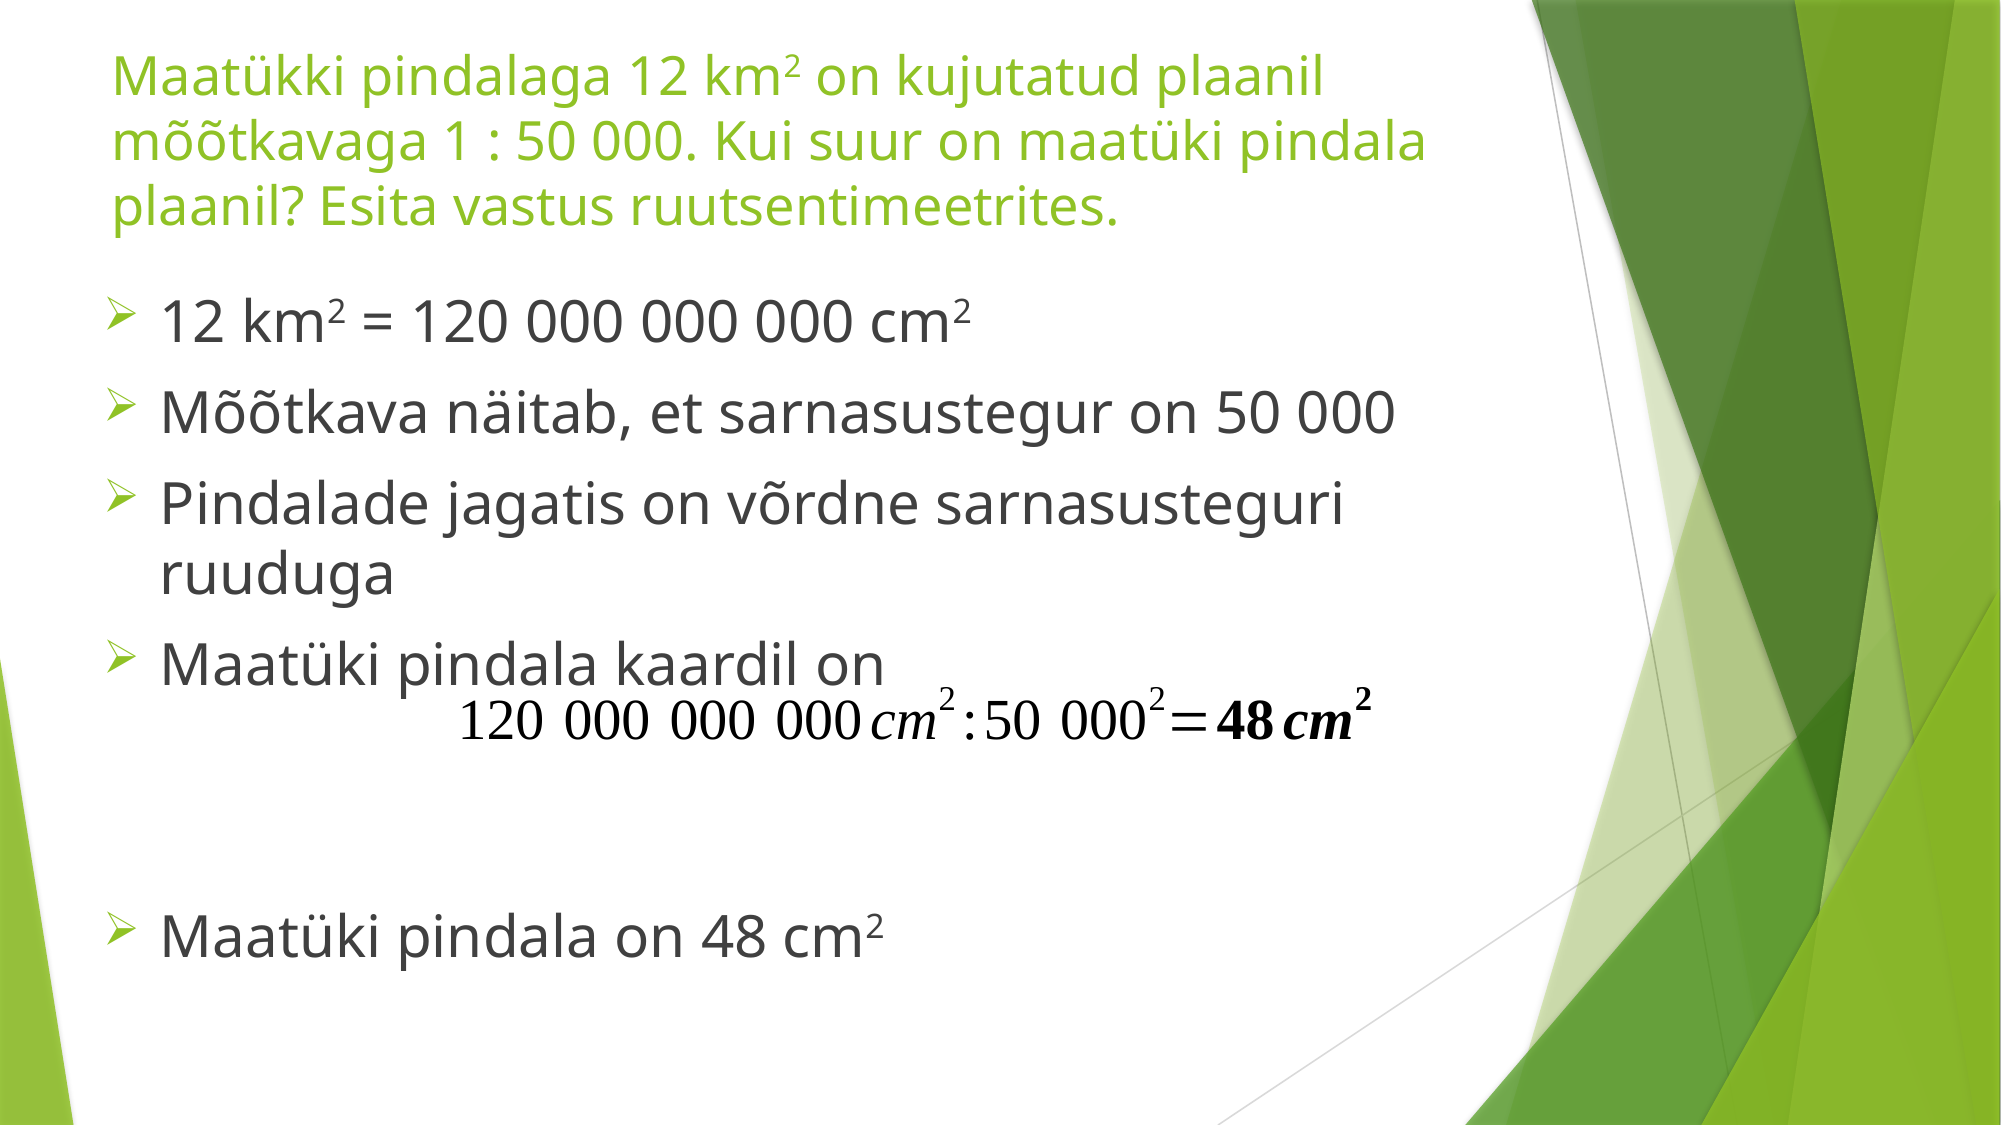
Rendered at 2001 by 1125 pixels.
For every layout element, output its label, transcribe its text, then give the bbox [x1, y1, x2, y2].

title Maatükki pindalaga 12 km2 on kujutatud plaanil mõõtkavaga 1 : 50 000. Kui suur on maatüki pindala plaanil? Esita vastus ruutsentimeetrites. [96, 33, 1565, 251]
list 12 km2 = 120 000 000 000 cm2 Mõõtkava näitab, et sarnasustegur on 50 000 Pindalade jagatis on võrdne sarnasusteguri ruuduga Maatüki pindala kaardil on Maatüki pindala on 48 cm2 [88, 276, 1546, 1004]
chart [452, 679, 1379, 752]
